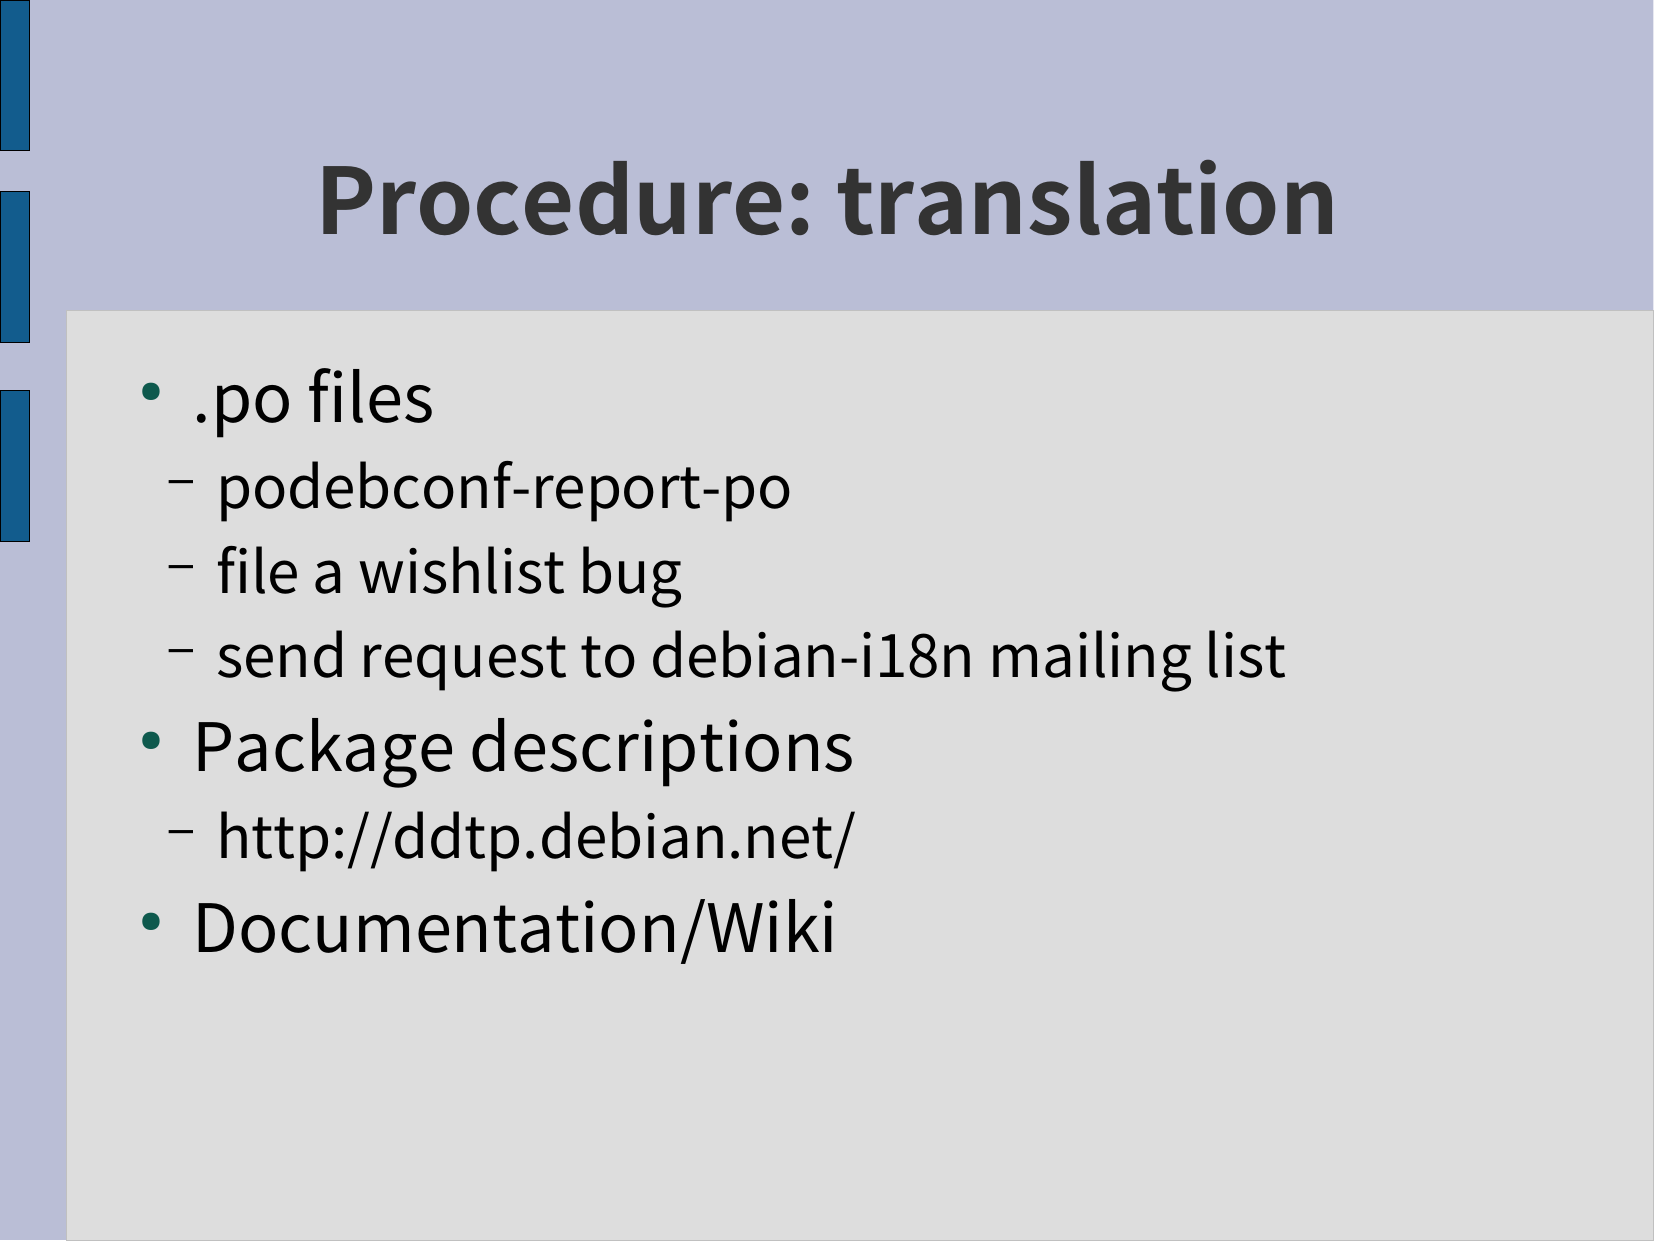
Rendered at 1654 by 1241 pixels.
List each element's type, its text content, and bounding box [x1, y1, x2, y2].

list .po files podebconf-report-po file a wishlist bug send request to debian-i18n mailing list Package descriptions http://ddtp.debian.net/ Documentation/Wiki [121, 344, 1534, 1164]
title Procedure: translation [121, 91, 1534, 299]
